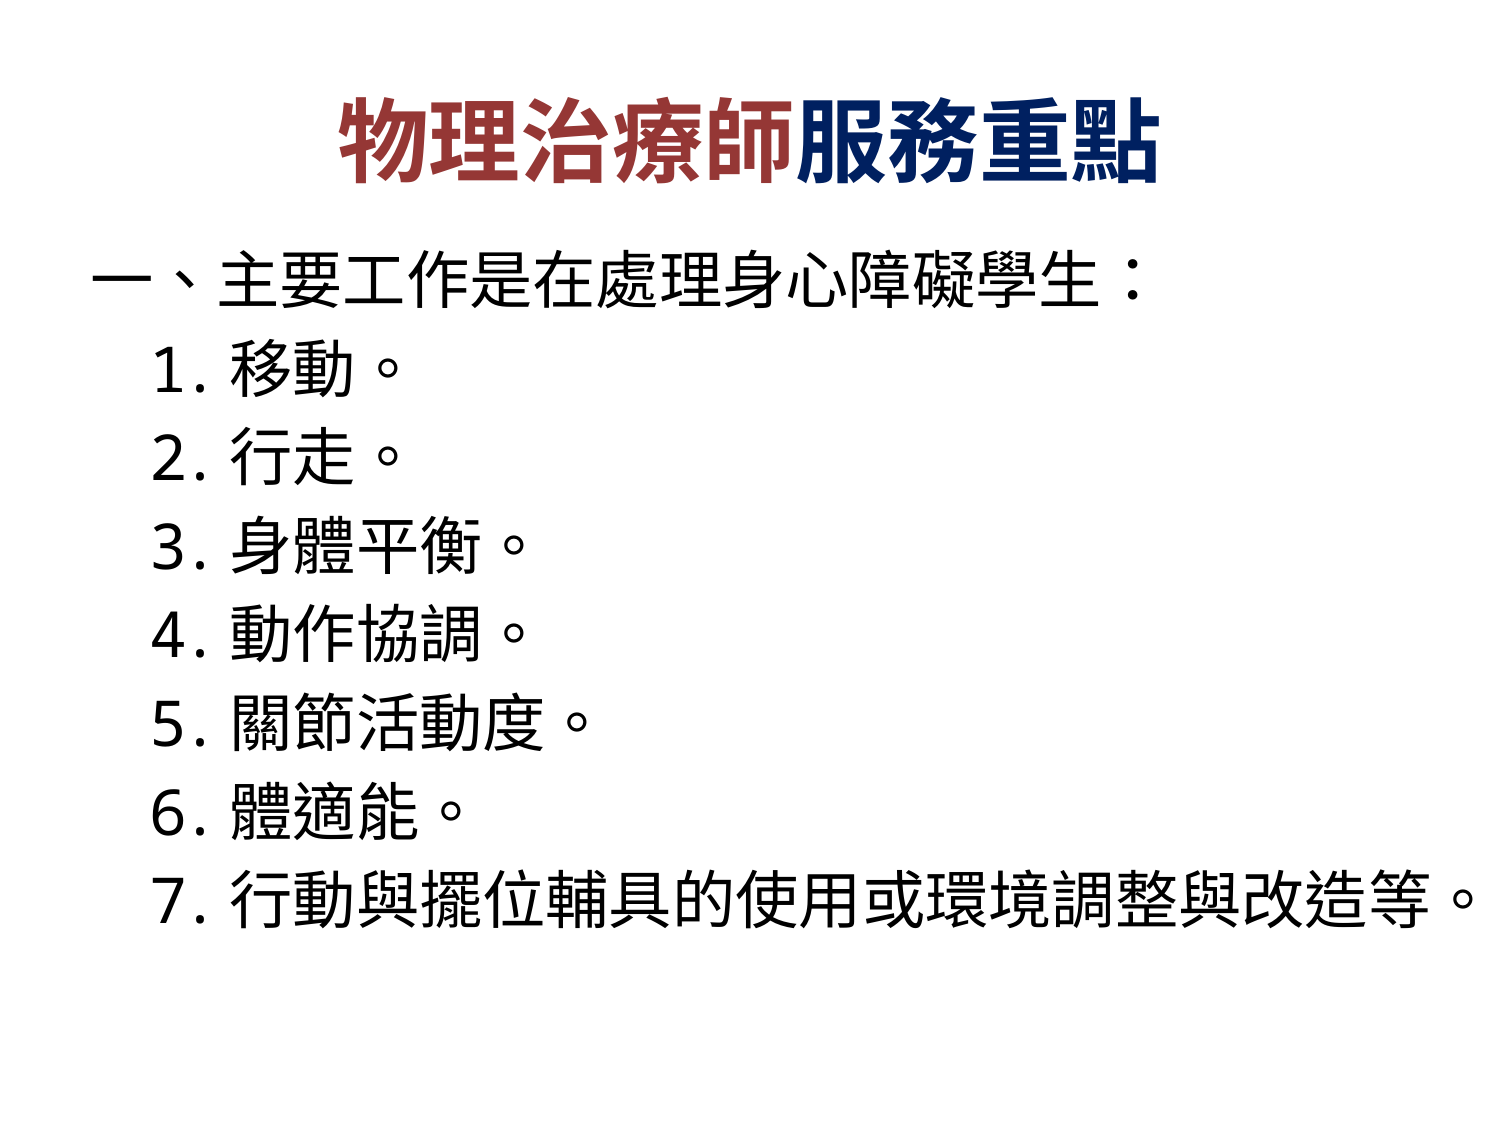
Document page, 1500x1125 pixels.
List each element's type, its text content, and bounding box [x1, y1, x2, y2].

list 一、主要工作是在處理身心障礙學生： 移動。 行走。 身體平衡。 動作協調。 關節活動度。 體適能。 行動與擺位輔具的使用或環境調整與改造等。 [75, 232, 1462, 975]
title 物理治療師服務重點 [75, 45, 1425, 232]
